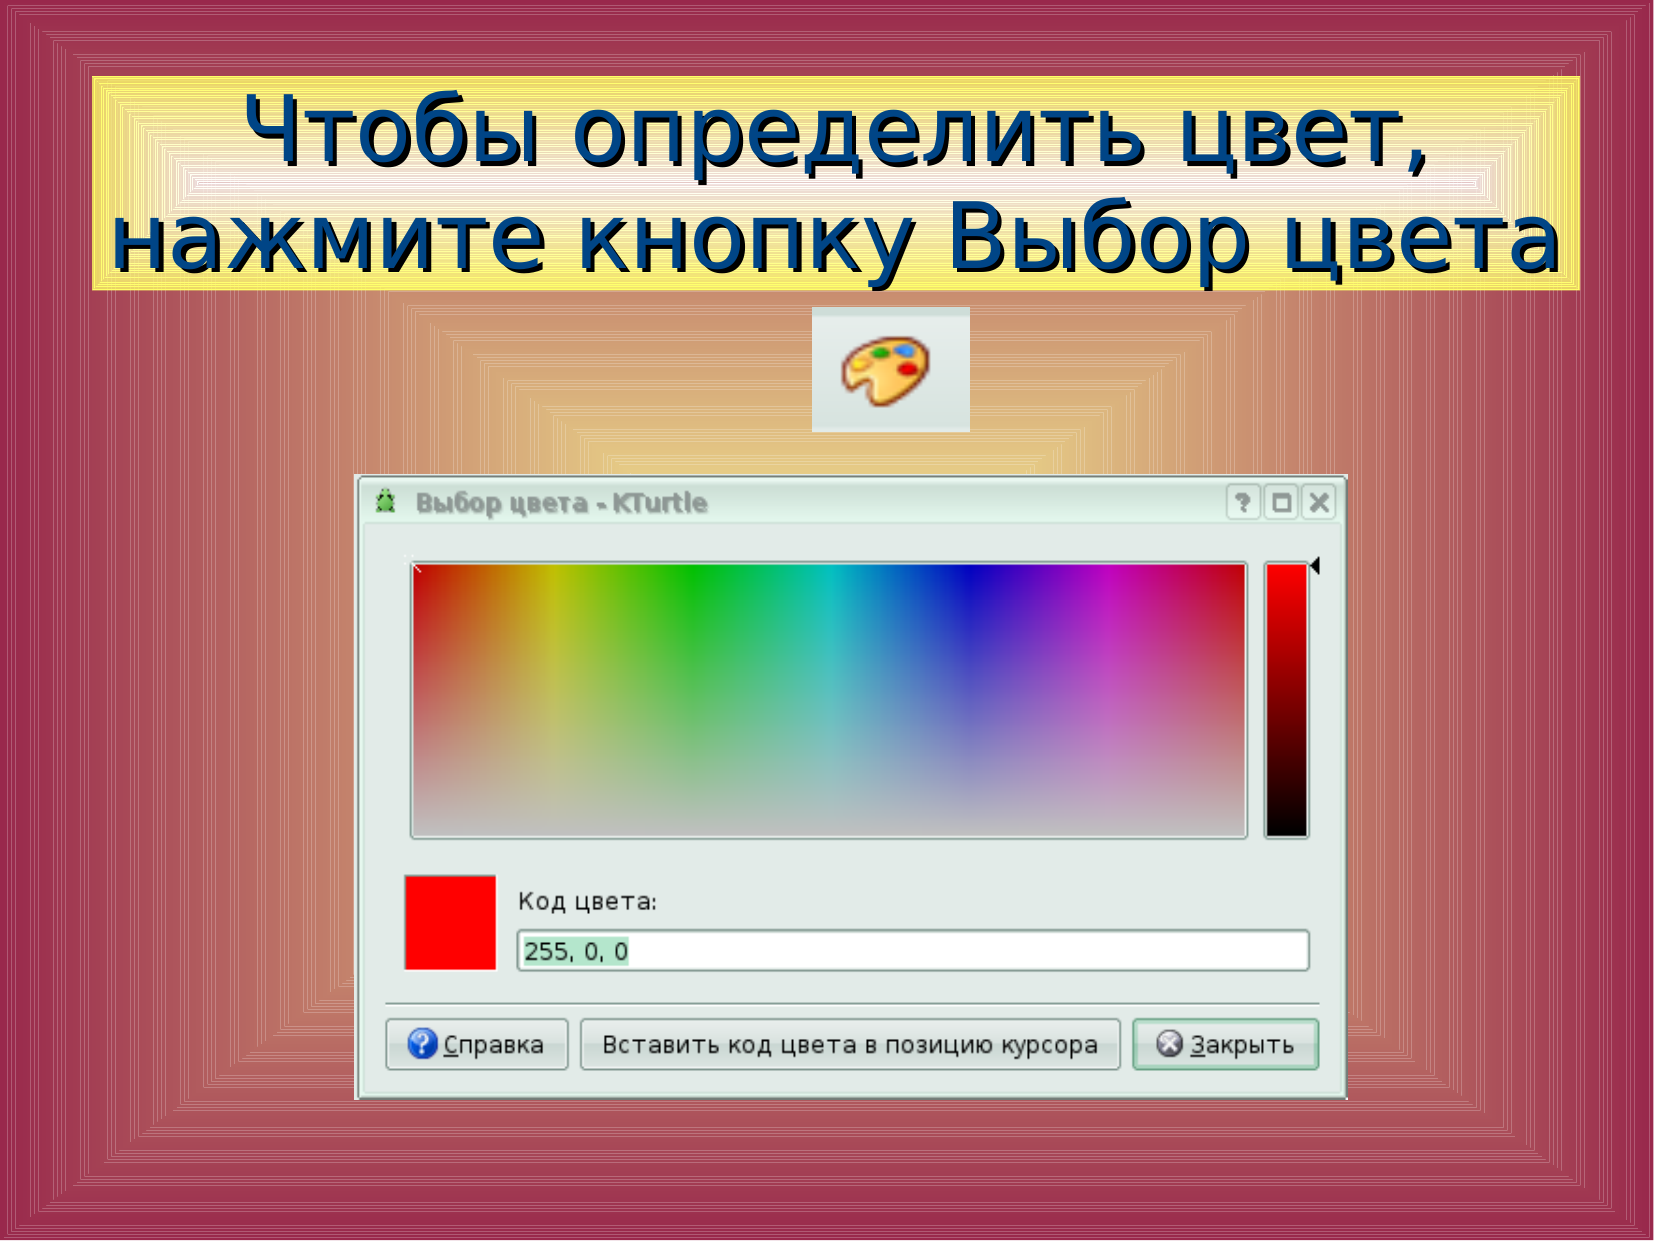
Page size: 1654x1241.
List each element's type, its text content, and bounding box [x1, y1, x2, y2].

picture [354, 474, 1348, 1100]
title Чтобы определить цвет, нажмите кнопку Выбор цвета [92, 76, 1581, 291]
picture [812, 307, 970, 432]
